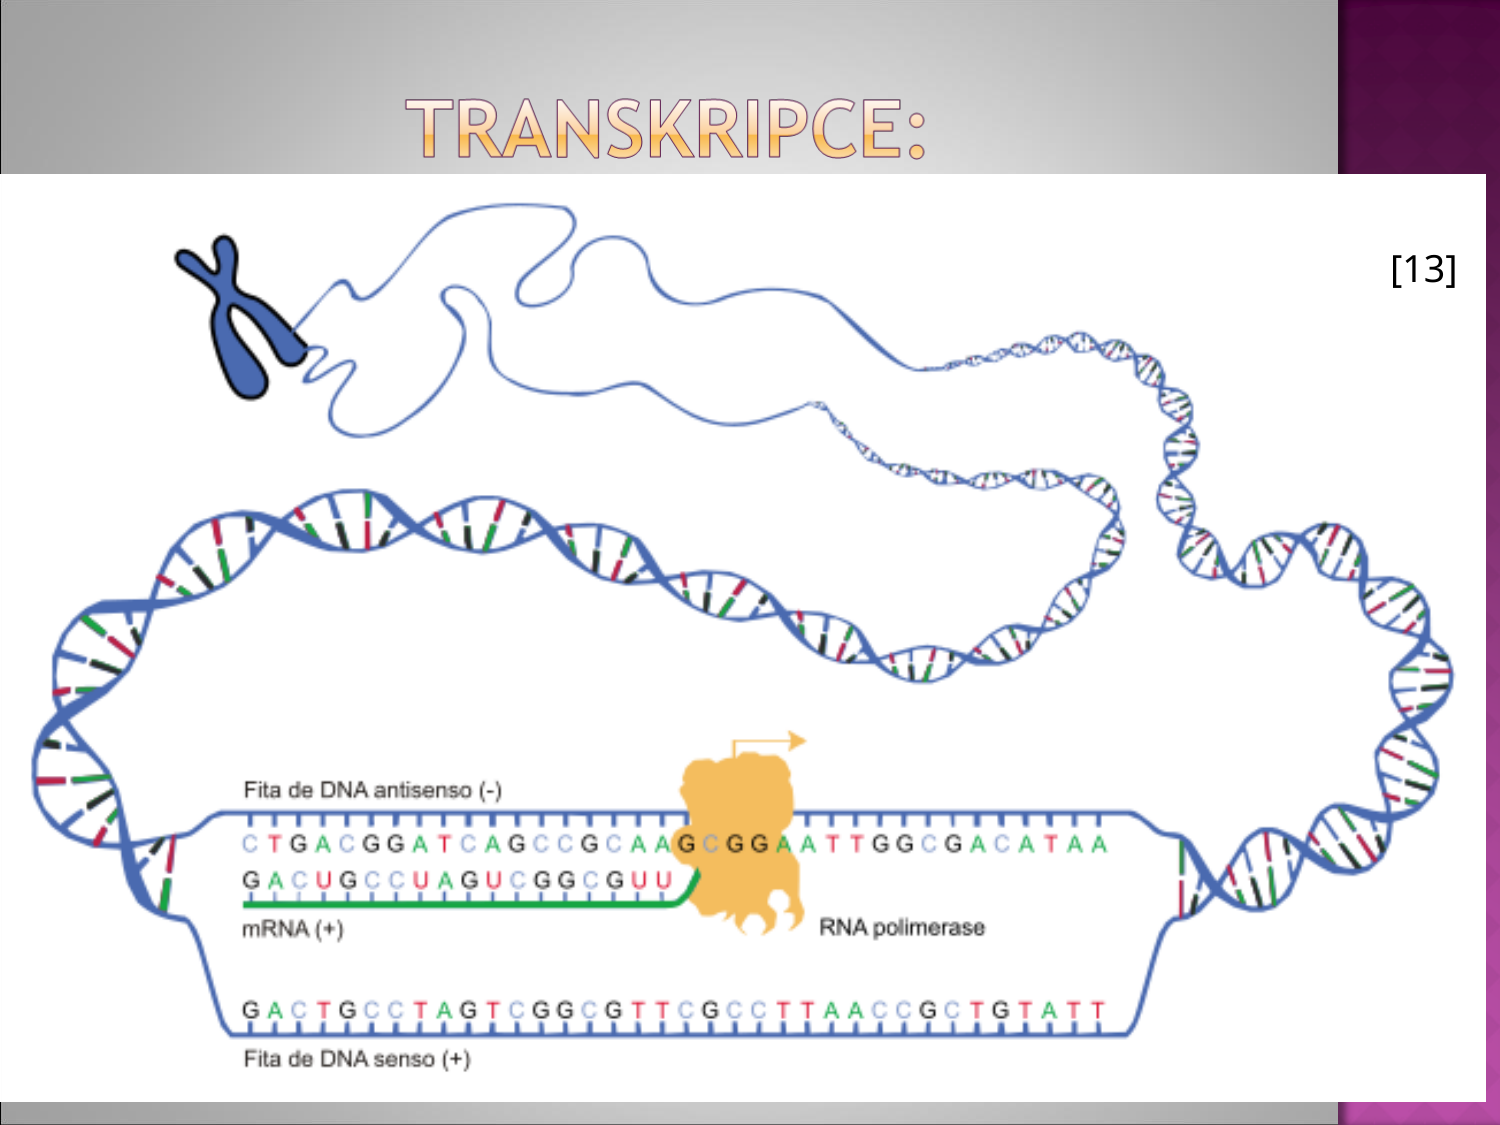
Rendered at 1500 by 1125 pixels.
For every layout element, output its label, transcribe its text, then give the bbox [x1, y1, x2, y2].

text_box [13] [1375, 237, 1473, 298]
text_box [0, 36, 1486, 1102]
picture [0, 0, 1500, 1125]
